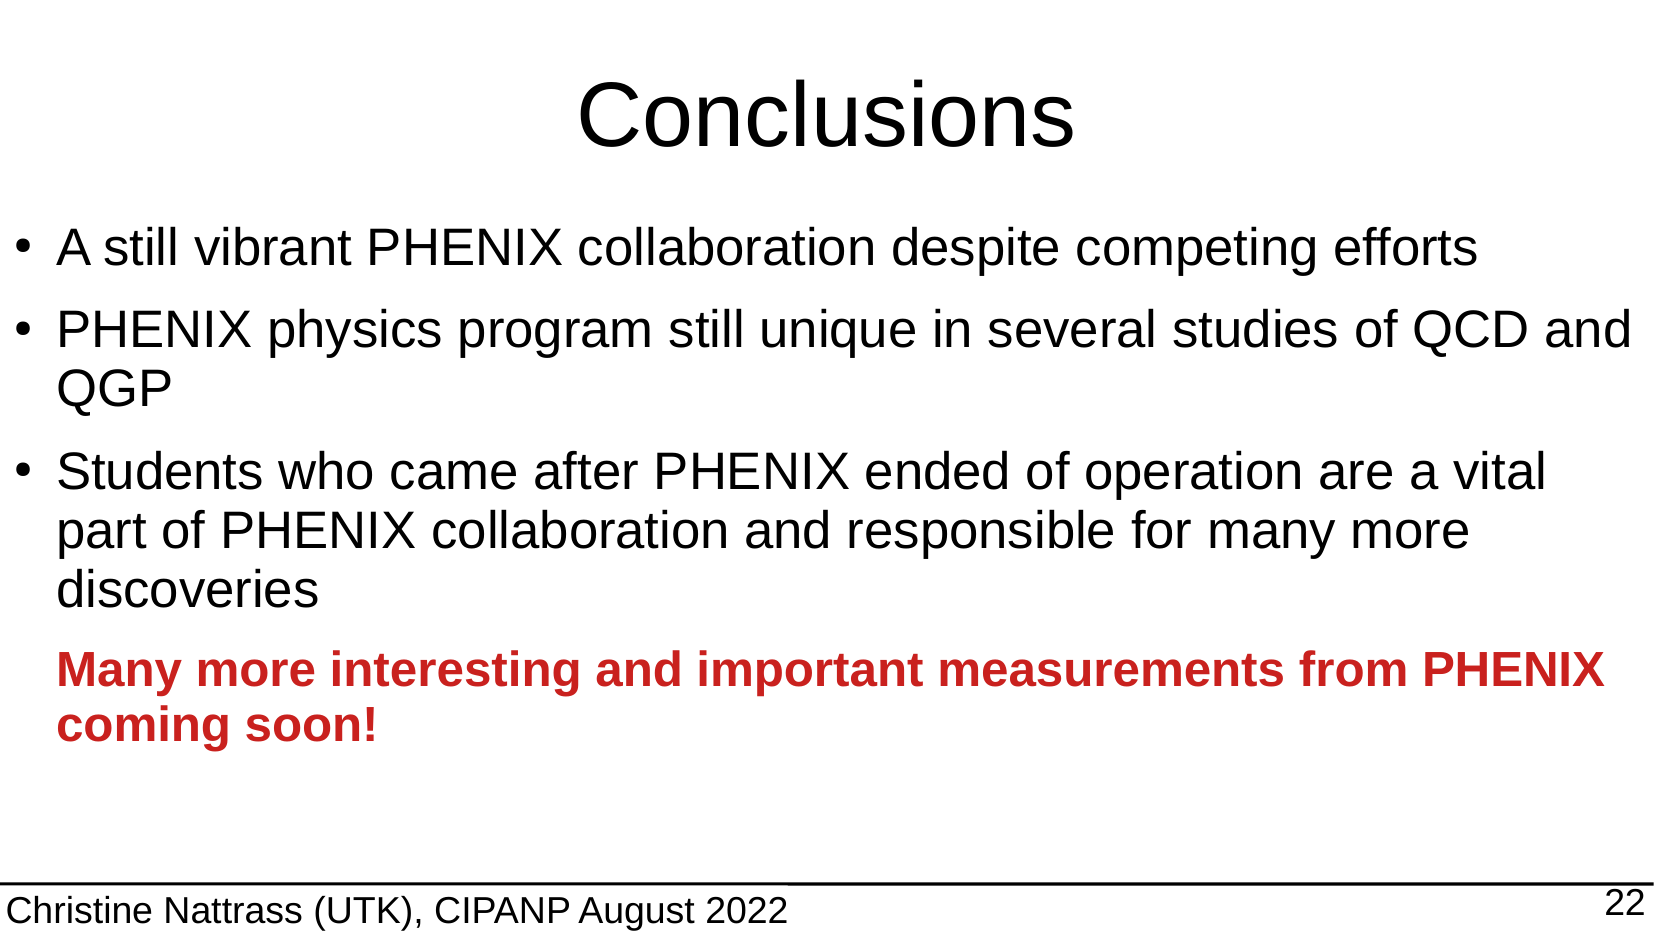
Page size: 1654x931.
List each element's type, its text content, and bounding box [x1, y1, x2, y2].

list A still vibrant PHENIX collaboration despite competing efforts PHENIX physics program still unique in several studies of QCD and QGP Students who came after PHENIX ended of operation are a vital part of PHENIX collaboration and responsible for many more discoveries Many more interesting and important measurements from PHENIX coming soon! [0, 217, 1651, 758]
title Conclusions [82, 37, 1571, 193]
